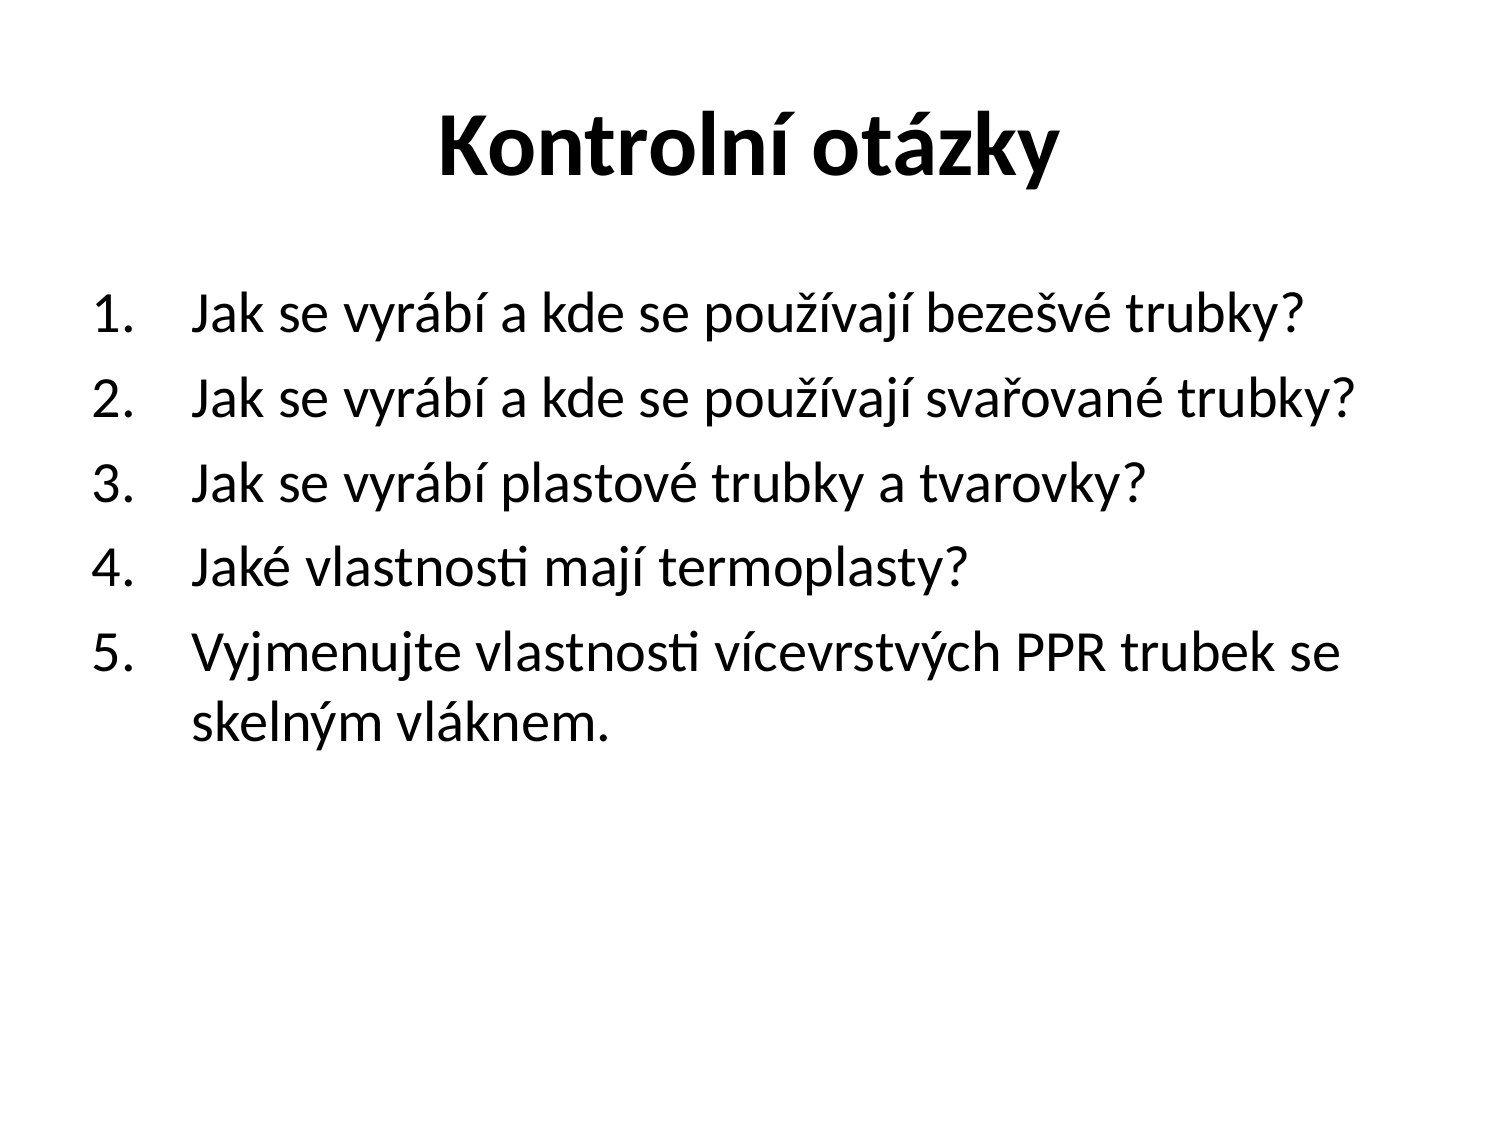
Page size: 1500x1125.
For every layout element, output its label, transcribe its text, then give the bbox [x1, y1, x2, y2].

list Jak se vyrábí a kde se používají bezešvé trubky? Jak se vyrábí a kde se používají svařované trubky? Jak se vyrábí plastové trubky a tvarovky? Jaké vlastnosti mají termoplasty? Vyjmenujte vlastnosti vícevrstvých PPR trubek se skelným vláknem. [76, 267, 1427, 1010]
title Kontrolní otázky [75, 45, 1426, 233]
